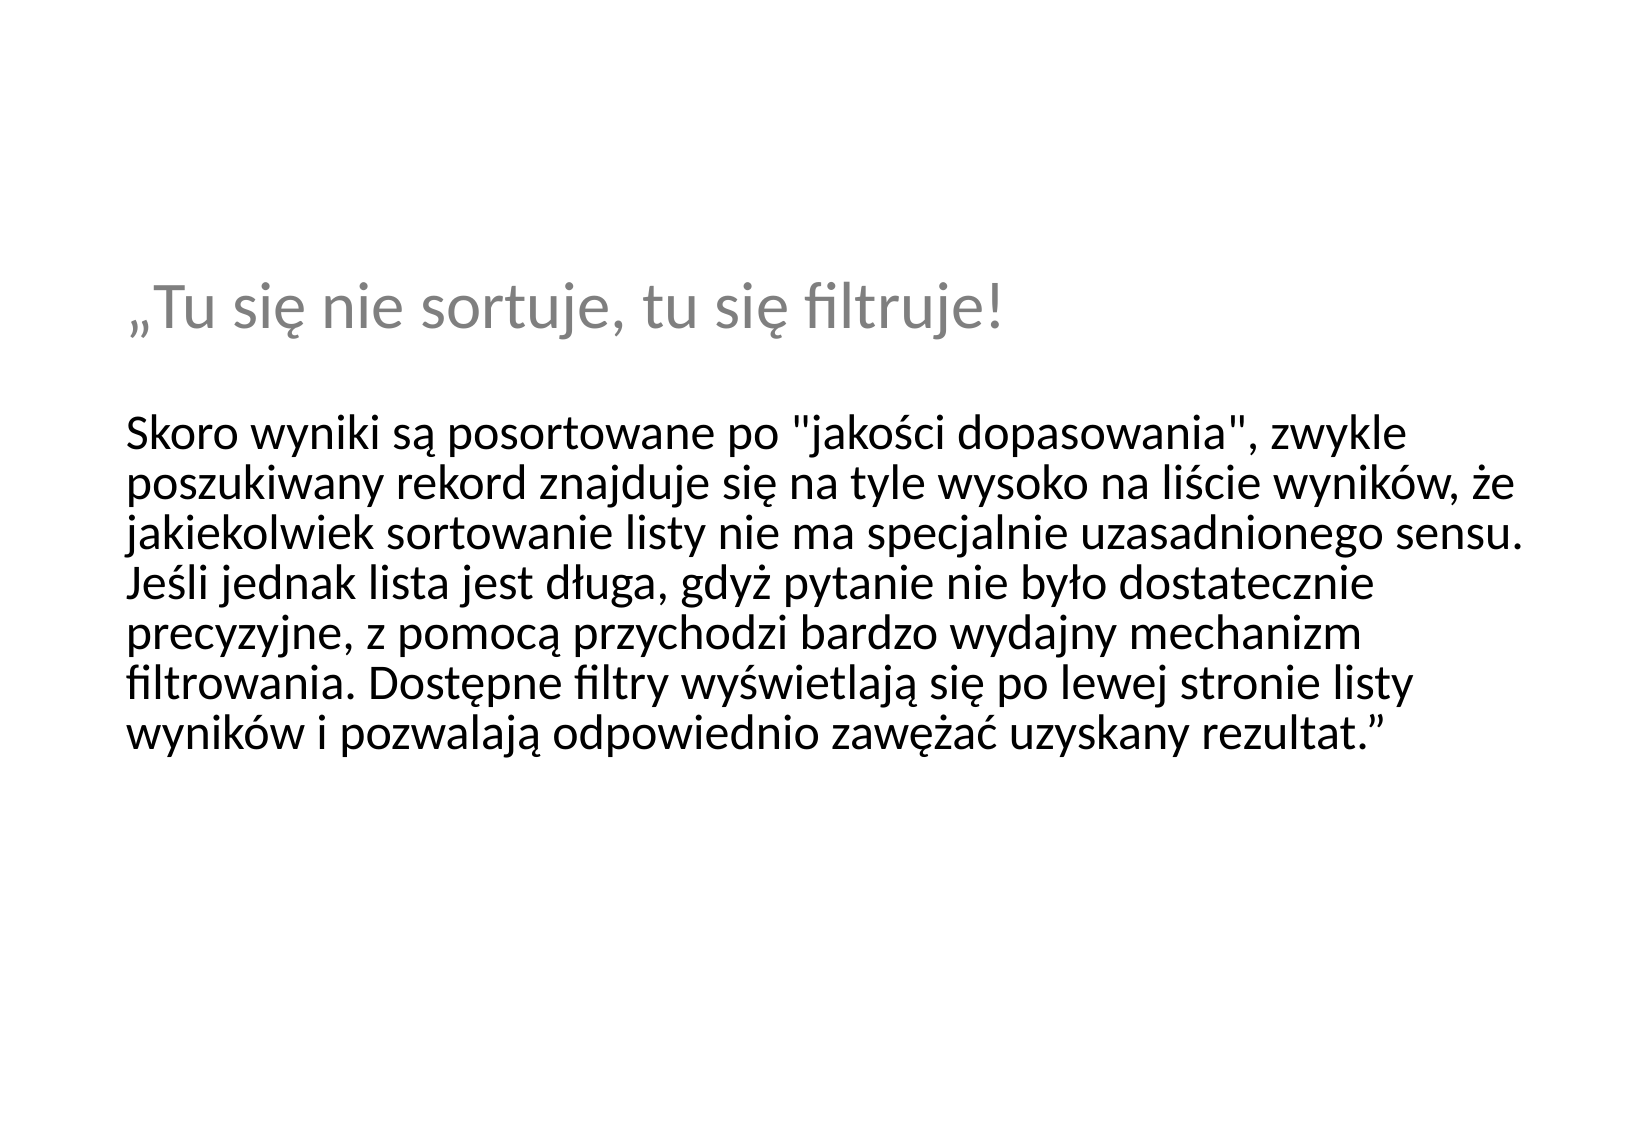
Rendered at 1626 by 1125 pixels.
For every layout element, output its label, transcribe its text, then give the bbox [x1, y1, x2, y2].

text_box „Tu się nie sortuje, tu się filtruje! Skoro wyniki są posortowane po "jakości dopasowania", zwykle poszukiwany rekord znajduje się na tyle wysoko na liście wyników, że jakiekolwiek sortowanie listy nie ma specjalnie uzasadnionego sensu. Jeśli jednak lista jest długa, gdyż pytanie nie było dostatecznie precyzyjne, z pomocą przychodzi bardzo wydajny mechanizm filtrowania. Dostępne filtry wyświetlają się po lewej stronie listy wyników i pozwalają odpowiednio zawężać uzyskany rezultat.” [111, 271, 1557, 873]
